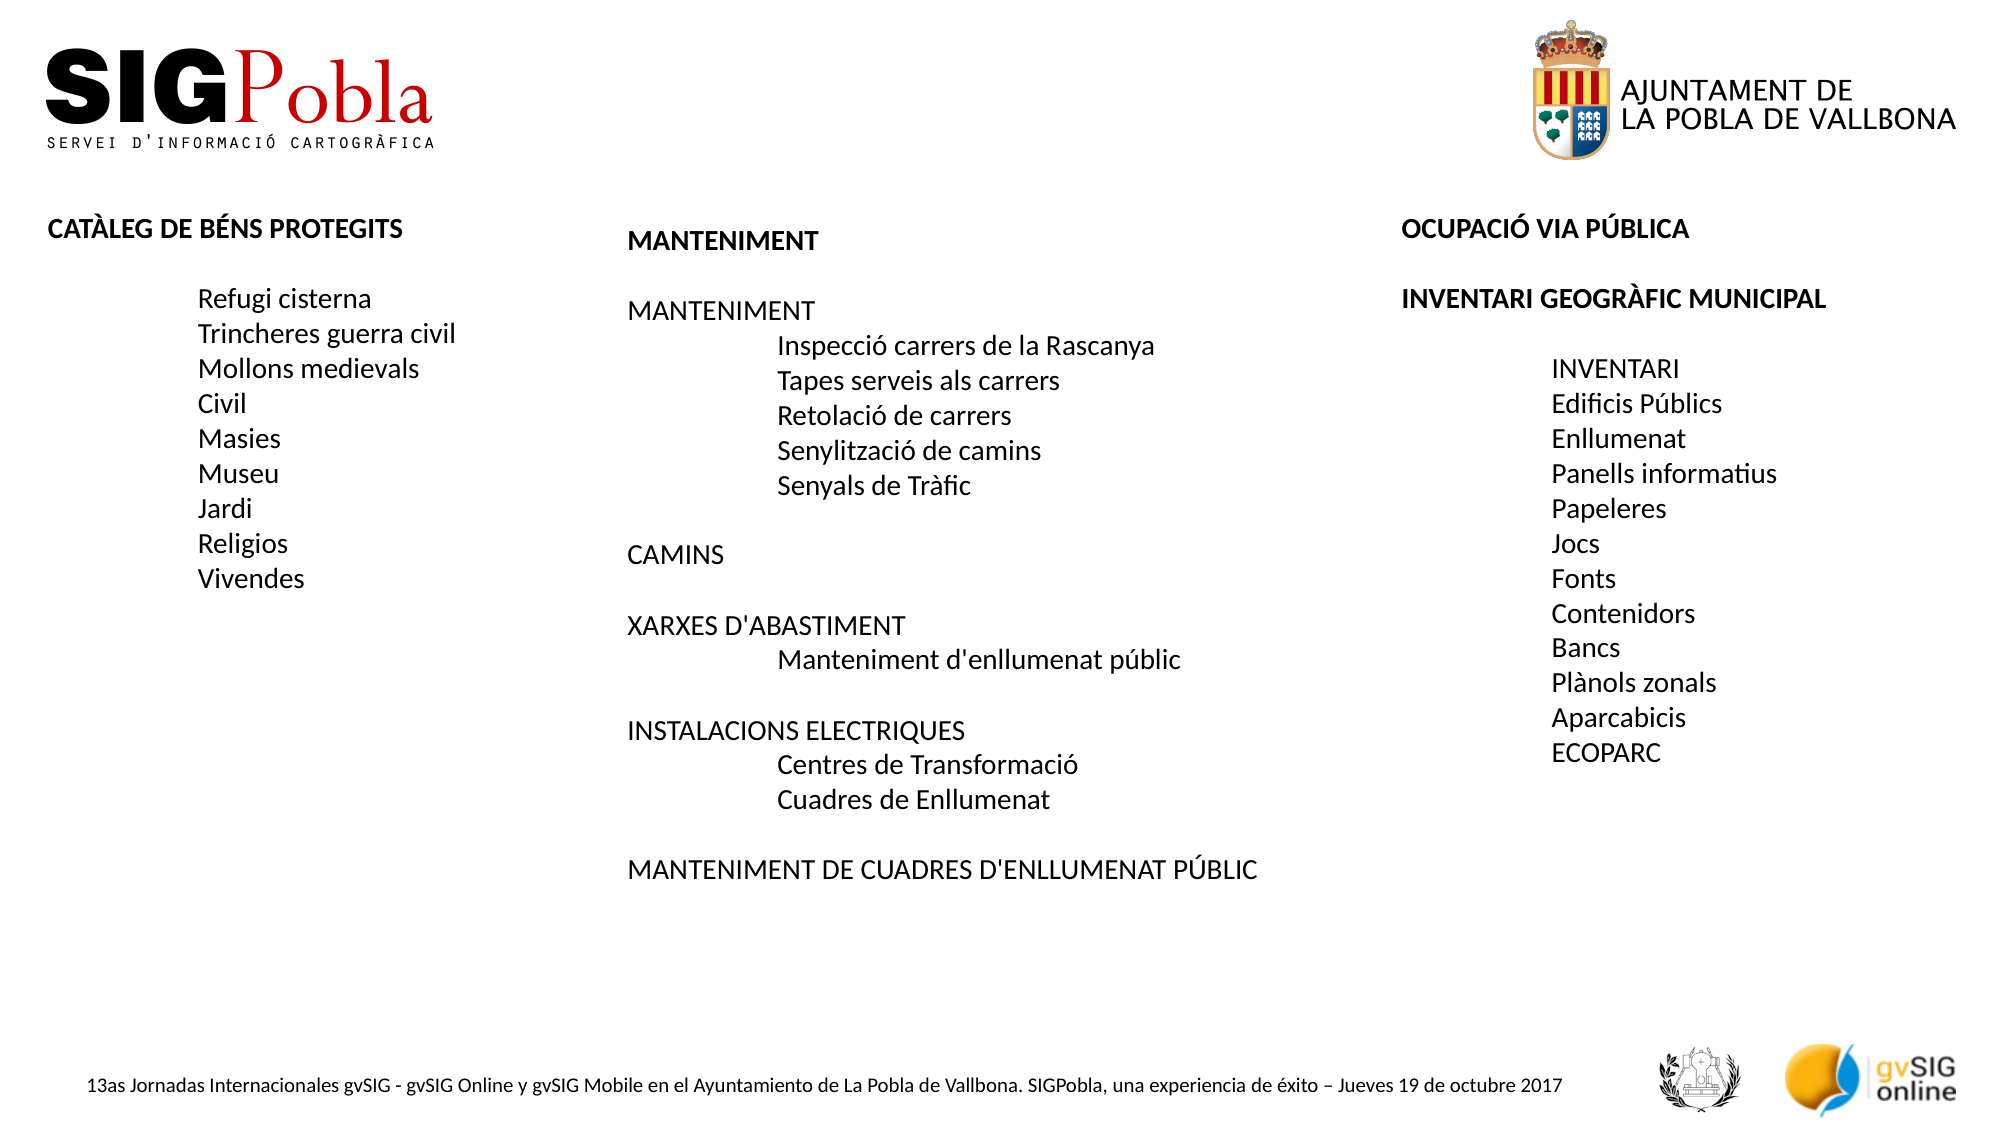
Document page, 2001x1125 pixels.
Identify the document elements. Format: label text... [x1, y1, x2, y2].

picture [32, 35, 449, 161]
picture [1533, 20, 1956, 161]
text_box Catàleg de béns protegits Refugi cisterna Trincheres guerra civil Mollons medievals Civil Masies Museu Jardi Religios Vivendes [32, 201, 518, 828]
picture [1785, 1044, 1956, 1118]
text_box 13as Jornadas Internacionales gvSIG - gvSIG Online y gvSIG Mobile en el Ayuntamiento de La Pobla de Vallbona. SIGPobla, una experiencia de éxito – Jueves 19 de octubre 2017 [71, 1063, 1593, 1105]
text_box Ocupació Via Pública Inventari Geogràfic Municipal INVENTARI Edificis Públics Enllumenat Panells informatius Papeleres Jocs Fonts Contenidors Bancs Plànols zonals Aparcabicis Ecoparc [1387, 202, 1871, 776]
picture [1656, 1044, 1745, 1117]
text_box MANTENIMENT MANTENIMENT Inspecció carrers de la Rascanya Tapes serveis als carrers Retolació de carrers Senylització de camins Senyals de Tràfic CAMINS Xarxes d'abastiment Manteniment d'enllumenat públic Instalacions electriques Centres de Transformació Cuadres de Enllumenat Manteniment de cuadres d'enllumenat públic [612, 214, 1277, 938]
